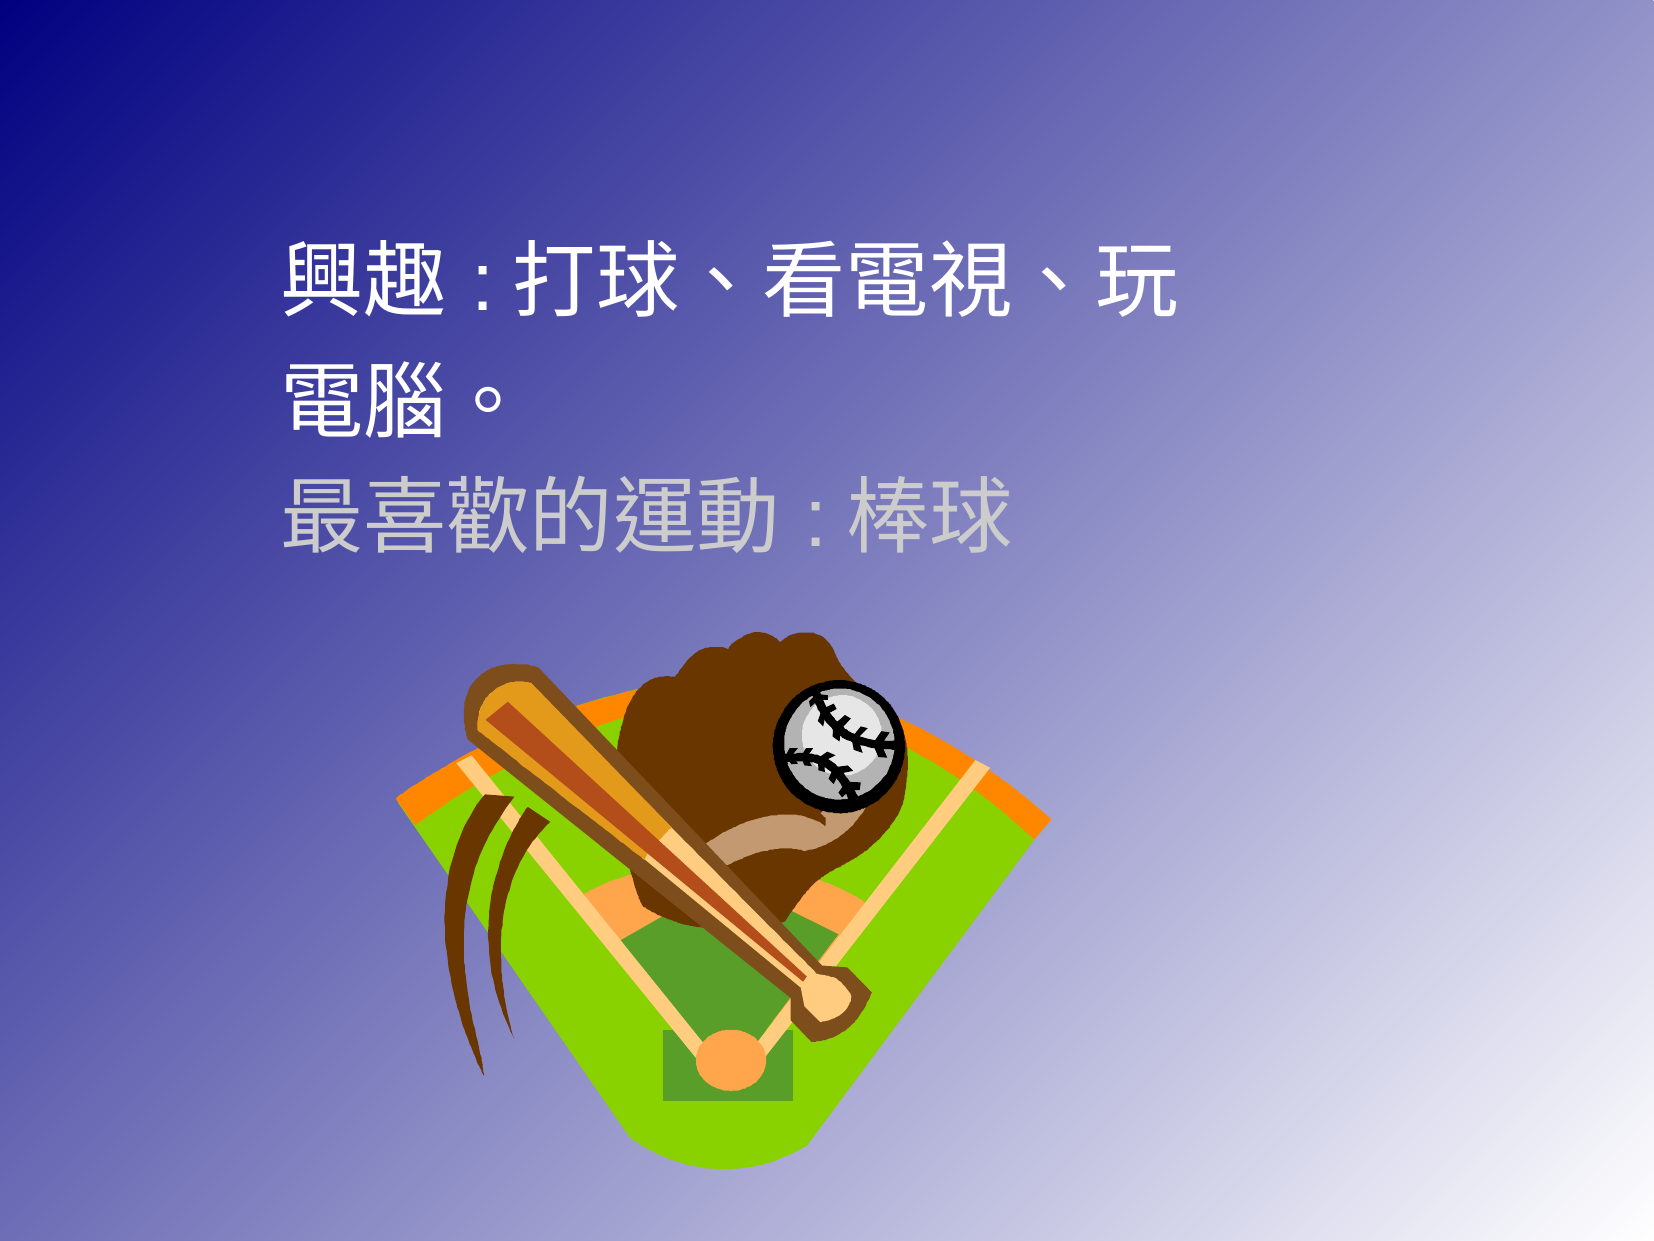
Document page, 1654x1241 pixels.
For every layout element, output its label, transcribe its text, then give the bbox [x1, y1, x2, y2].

text_box 興趣:打球、看電視、玩電腦。 [265, 206, 1270, 422]
text_box 最喜歡的運動:棒球 [265, 442, 1241, 558]
picture [383, 620, 1063, 1182]
